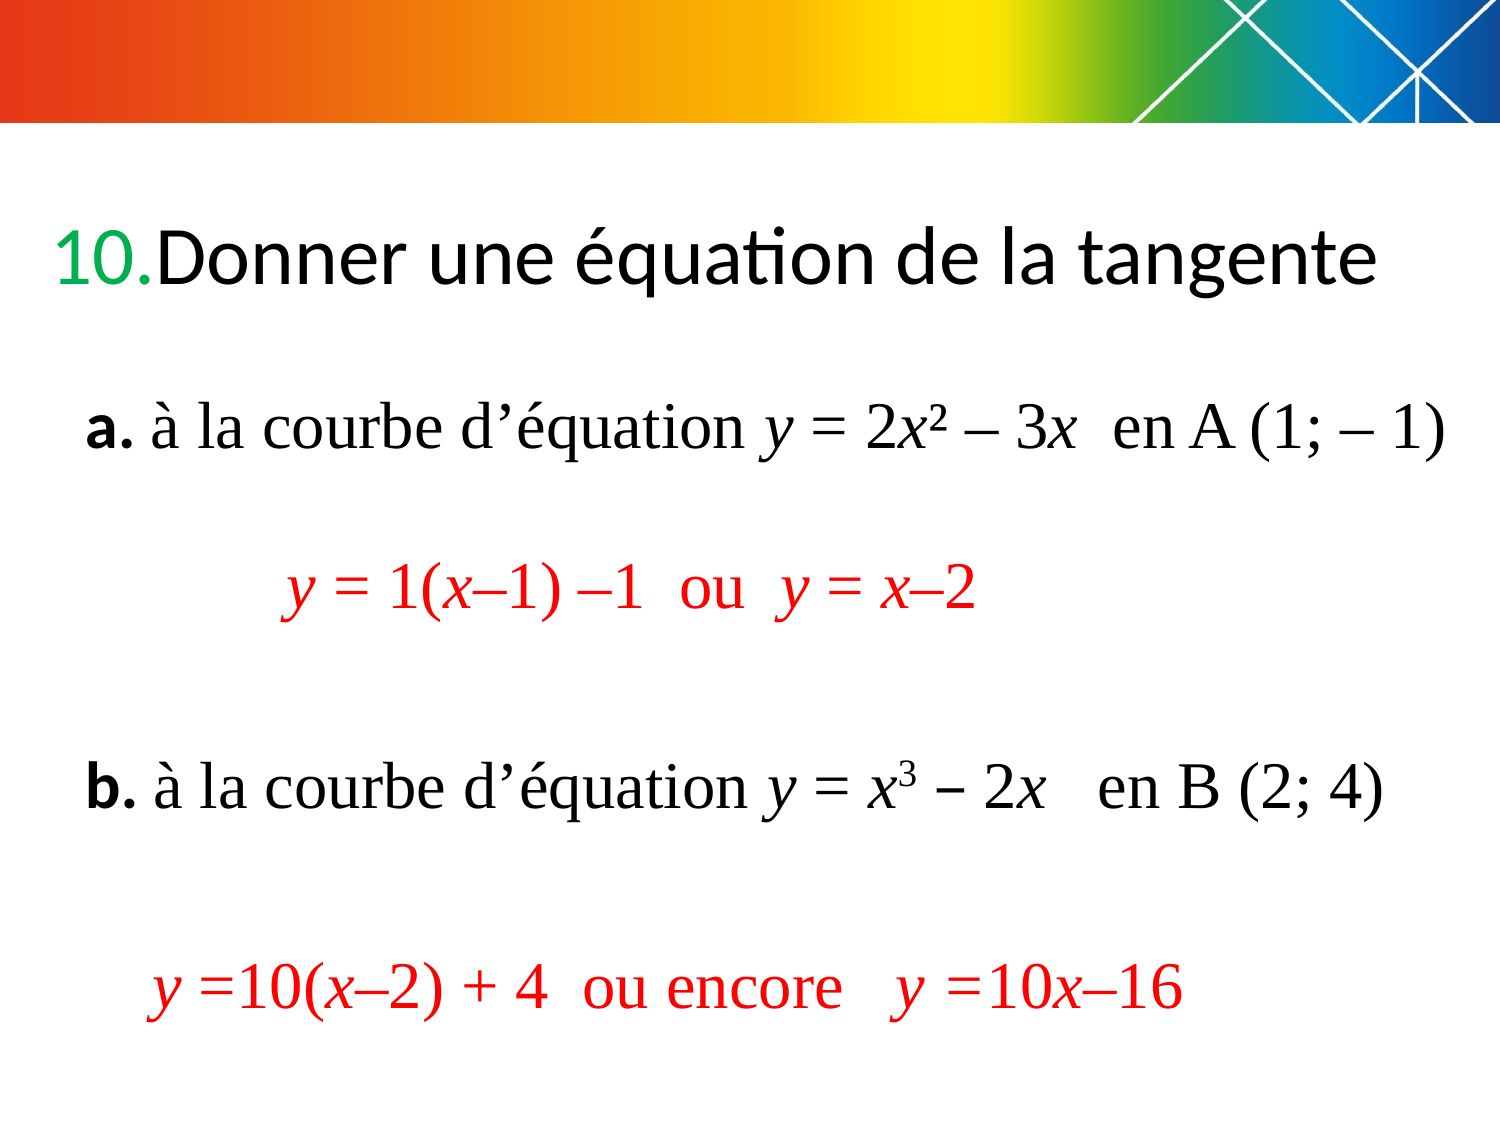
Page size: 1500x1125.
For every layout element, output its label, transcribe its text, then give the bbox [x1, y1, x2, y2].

text_box 10.Donner une équation de la tangente [35, 163, 1500, 338]
picture [0, 0, 1358, 123]
text_box a. à la courbe d’équation y = 2x² – 3x en A (1; – 1) y = 1(x–1) –1 ou y = x–2 b. à la courbe d’équation y = x3 – 2x en B (2; 4) y =10(x–2) + 4 ou encore y =10x–16 [70, 374, 1465, 1030]
picture [1340, 0, 1500, 123]
